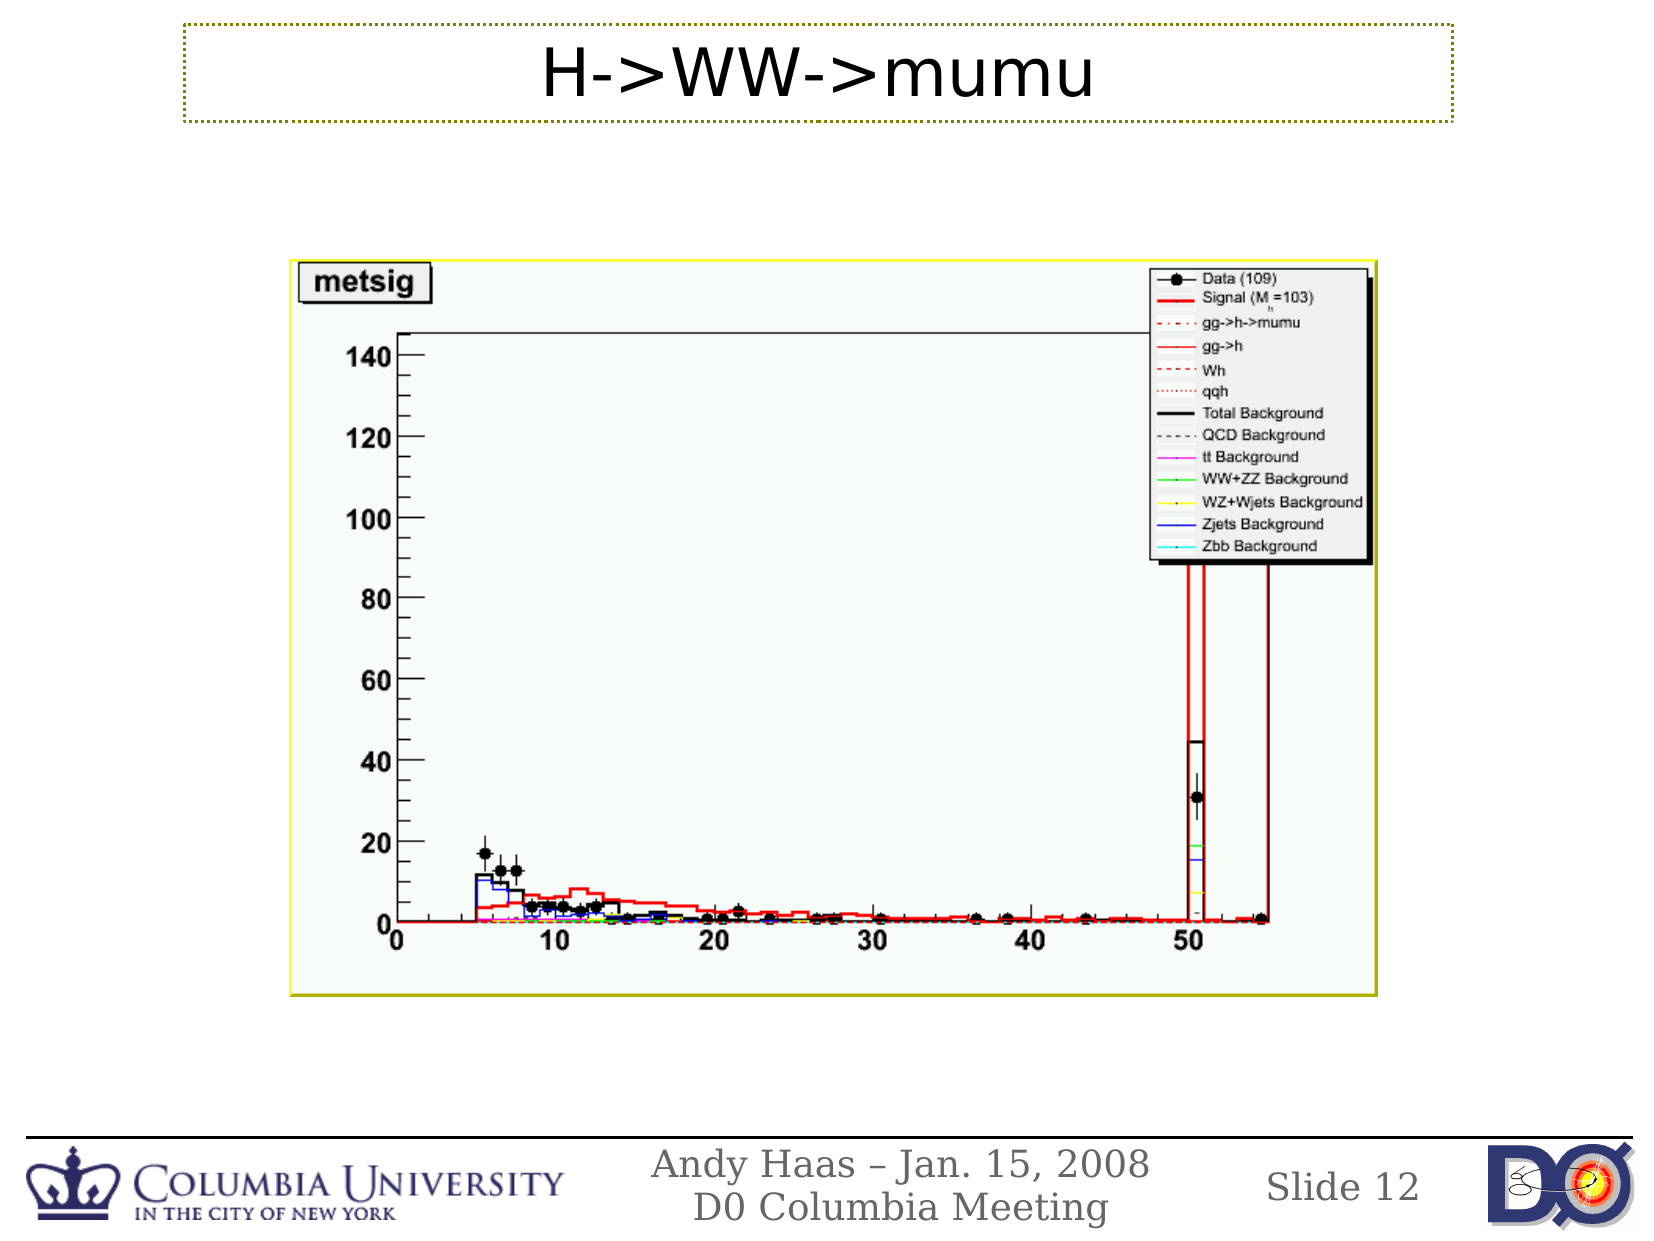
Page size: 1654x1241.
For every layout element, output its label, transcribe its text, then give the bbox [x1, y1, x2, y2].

picture [26, 1146, 565, 1220]
picture [289, 259, 1378, 997]
picture [1479, 1140, 1639, 1233]
title H->WW->mumu [184, 24, 1453, 122]
